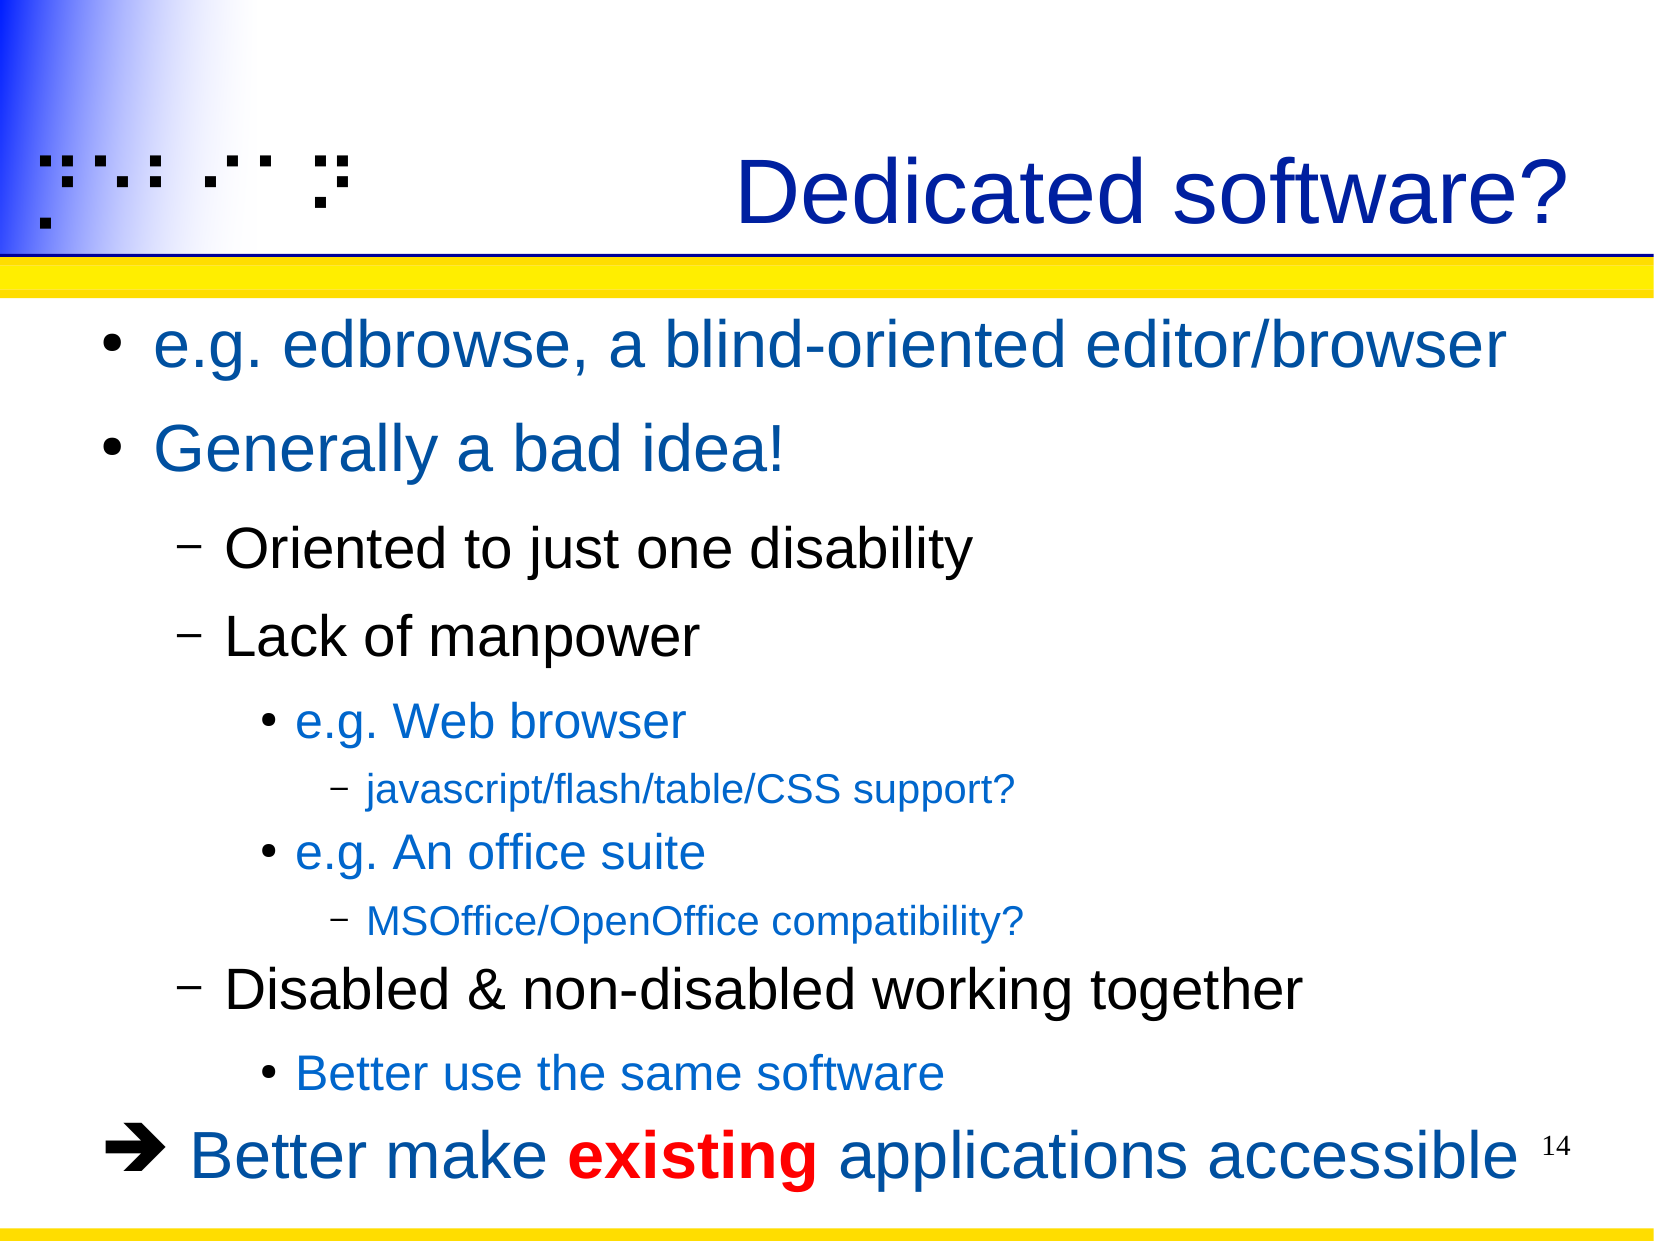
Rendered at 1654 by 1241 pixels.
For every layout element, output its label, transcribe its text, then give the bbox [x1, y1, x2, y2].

title Dedicated software? [372, 126, 1571, 257]
list e.g. edbrowse, a blind-oriented editor/browser Generally a bad idea! Oriented to just one disability Lack of manpower e.g. Web browser javascript/flash/table/CSS support? e.g. An office suite MSOffice/OpenOffice compatibility? Disabled & non-disabled working together Better use the same software Better make existing applications accessible [82, 307, 1571, 1194]
